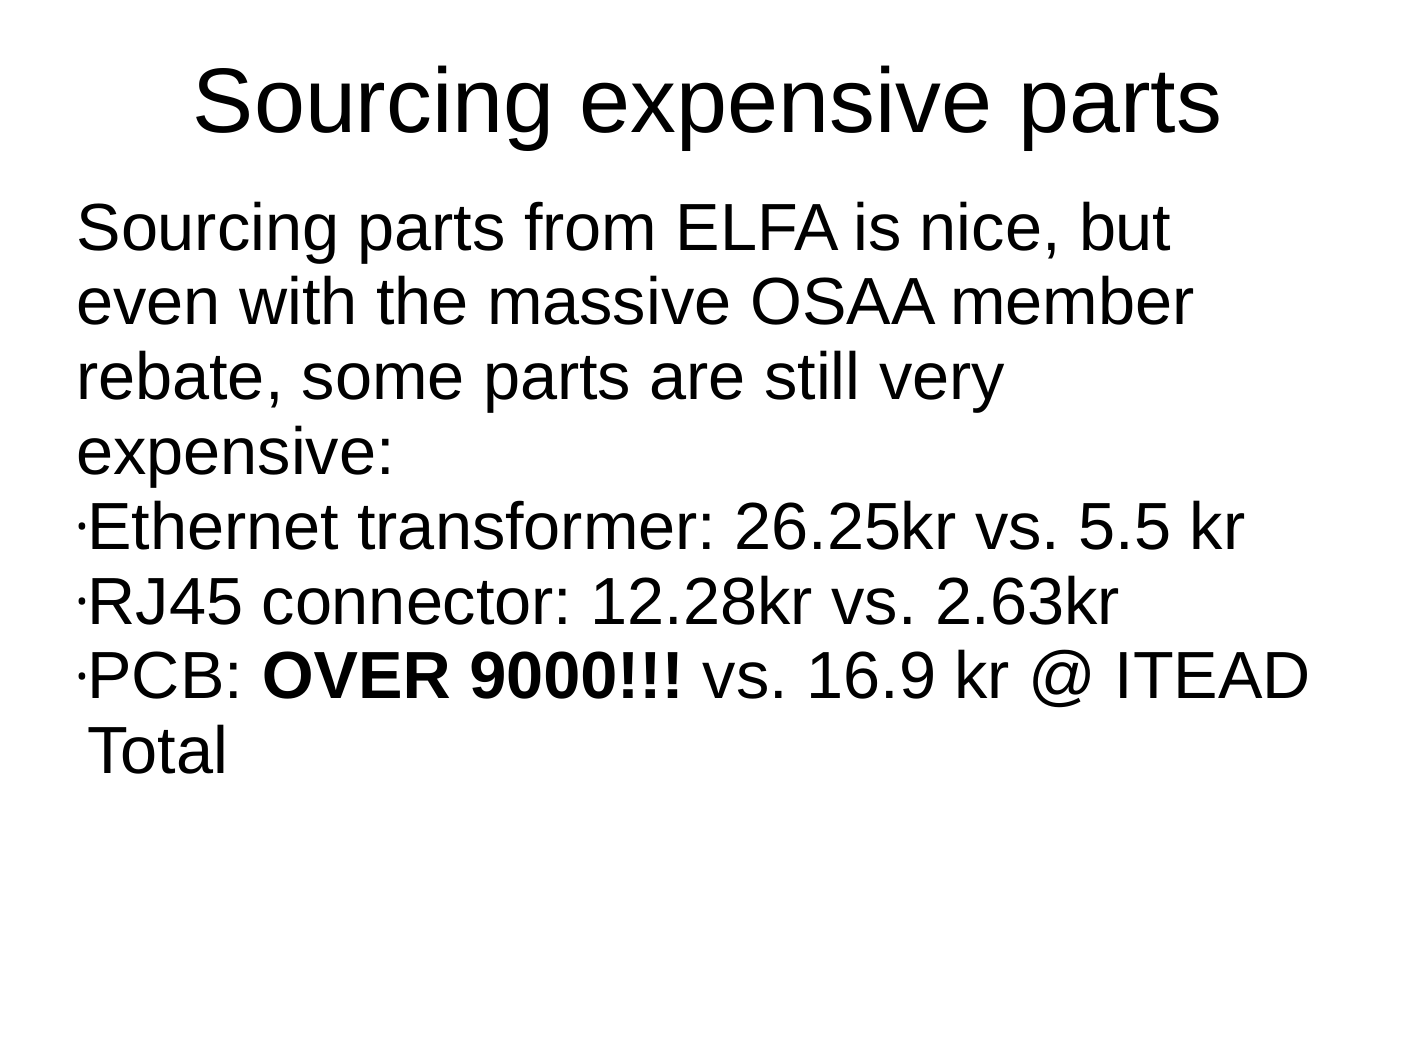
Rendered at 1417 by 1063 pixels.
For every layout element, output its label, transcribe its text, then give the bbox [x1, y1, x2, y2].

text_box Sourcing parts from ELFA is nice, but even with the massive OSAA member rebate, some parts are still very expensive: Ethernet transformer: 26.25kr vs. 5.5 kr RJ45 connector: 12.28kr vs. 2.63kr PCB: OVER 9000!!! vs. 16.9 kr @ ITEAD Total [61, 182, 1337, 1039]
text_box Sourcing expensive parts [70, 42, 1346, 172]
